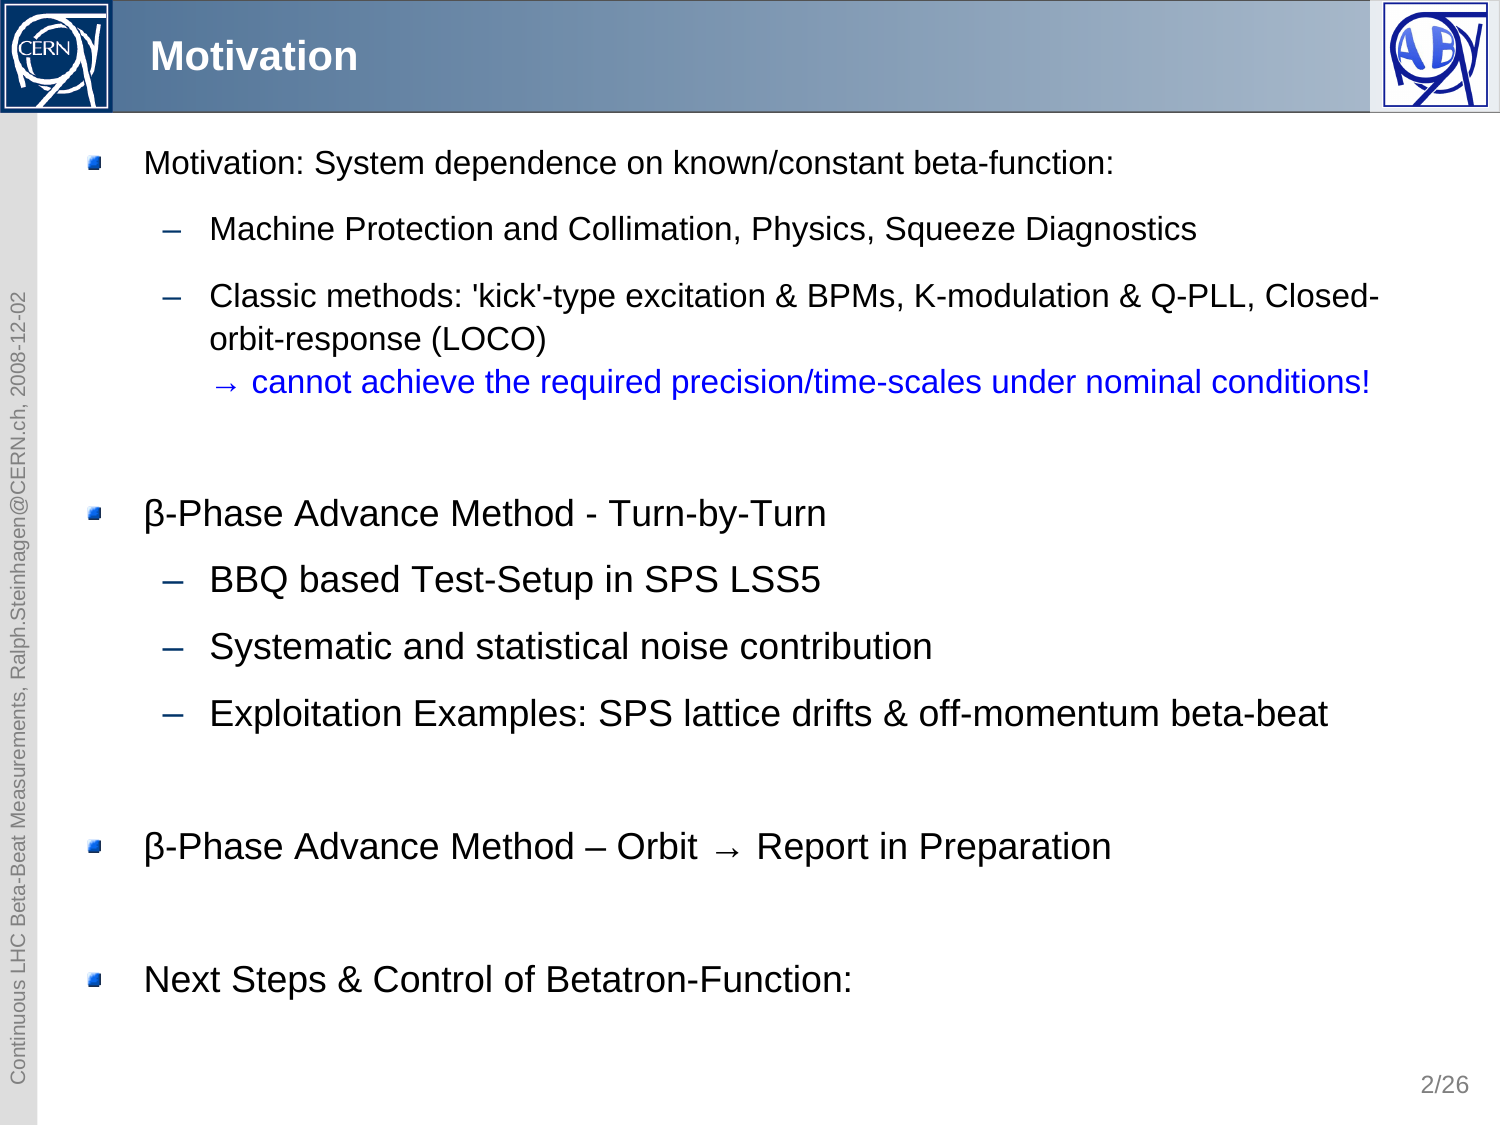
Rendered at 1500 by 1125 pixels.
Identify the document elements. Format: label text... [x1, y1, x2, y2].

title Motivation [150, 0, 1201, 113]
picture [1382, 1, 1489, 108]
list Motivation: System dependence on known/constant beta-function: Machine Protection and Collimation, Physics, Squeeze Diagnostics Classic methods: 'kick'-type excitation & BPMs, K-modulation & Q-PLL, Closed-orbit-response (LOCO) → cannot achieve the required precision/time-scales under nominal conditions! β-Phase Advance Method - Turn-by-Turn BBQ based Test-Setup in SPS LSS5 Systematic and statistical noise contribution Exploitation Examples: SPS lattice drifts & off-momentum beta-beat β-Phase Advance Method – Orbit → Report in Preparation Next Steps & Control of Betatron-Function: [87, 137, 1438, 1016]
picture [0, 0, 113, 113]
